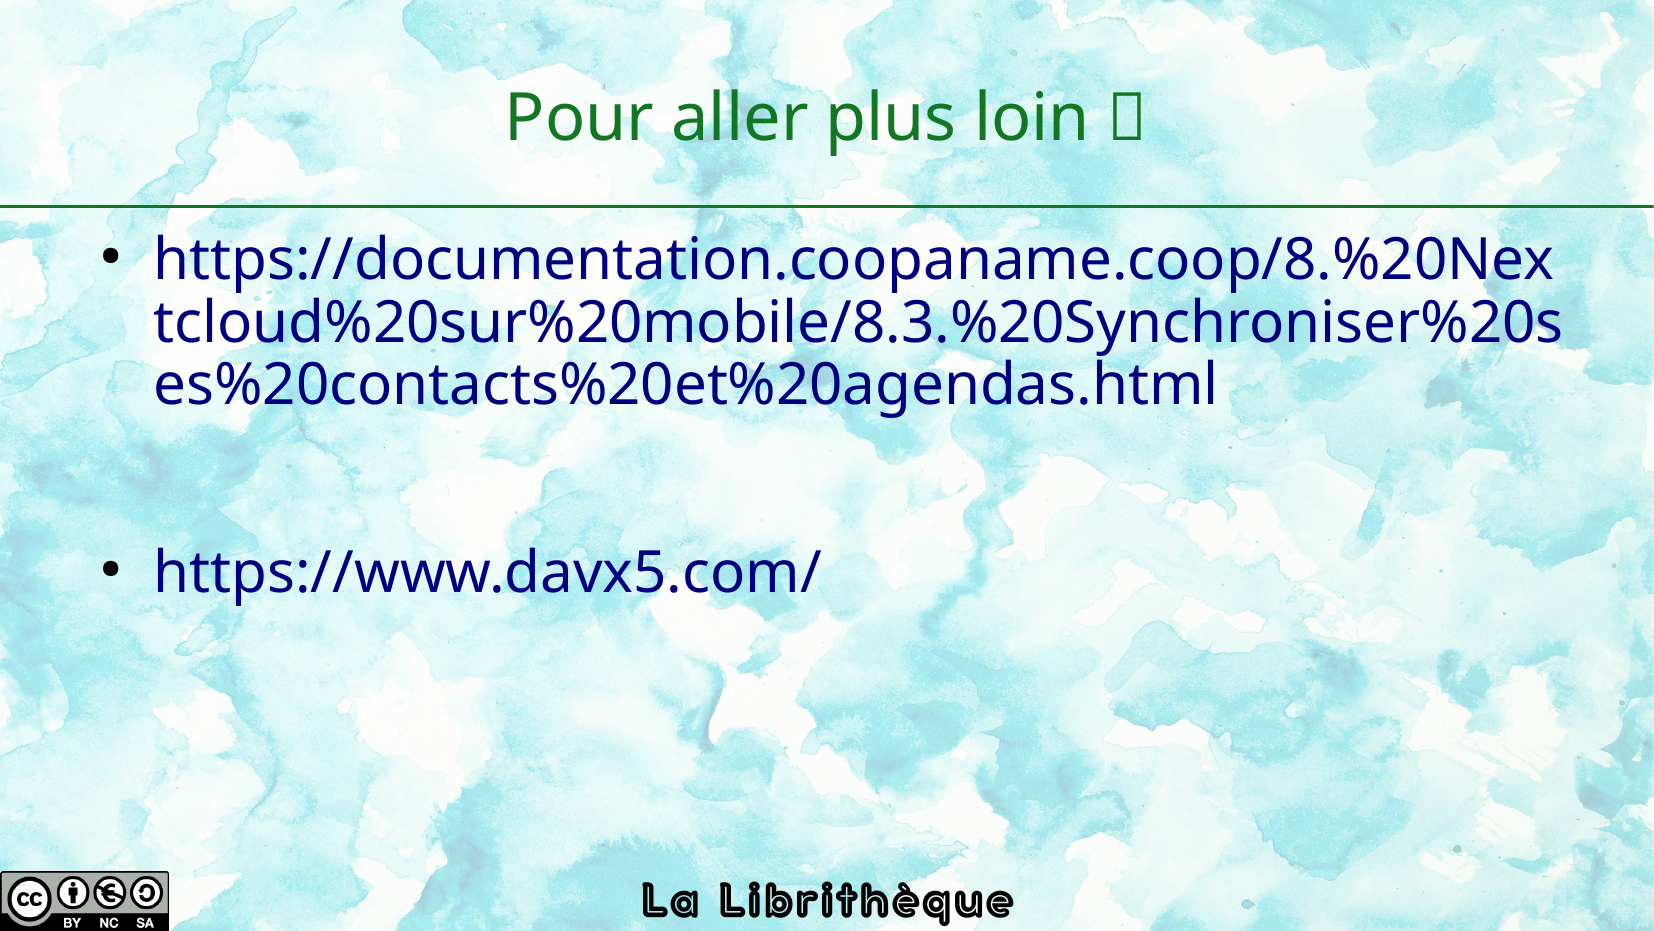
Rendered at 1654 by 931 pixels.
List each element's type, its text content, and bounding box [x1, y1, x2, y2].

picture [0, 871, 169, 931]
picture [628, 827, 1026, 931]
list https://documentation.coopaname.coop/8.%20Nextcloud%20sur%20mobile/8.3.%20Synchroniser%20ses%20contacts%20et%20agendas.html https://www.davx5.com/ [82, 217, 1571, 827]
title Pour aller plus loin 🥾 [82, 37, 1571, 193]
